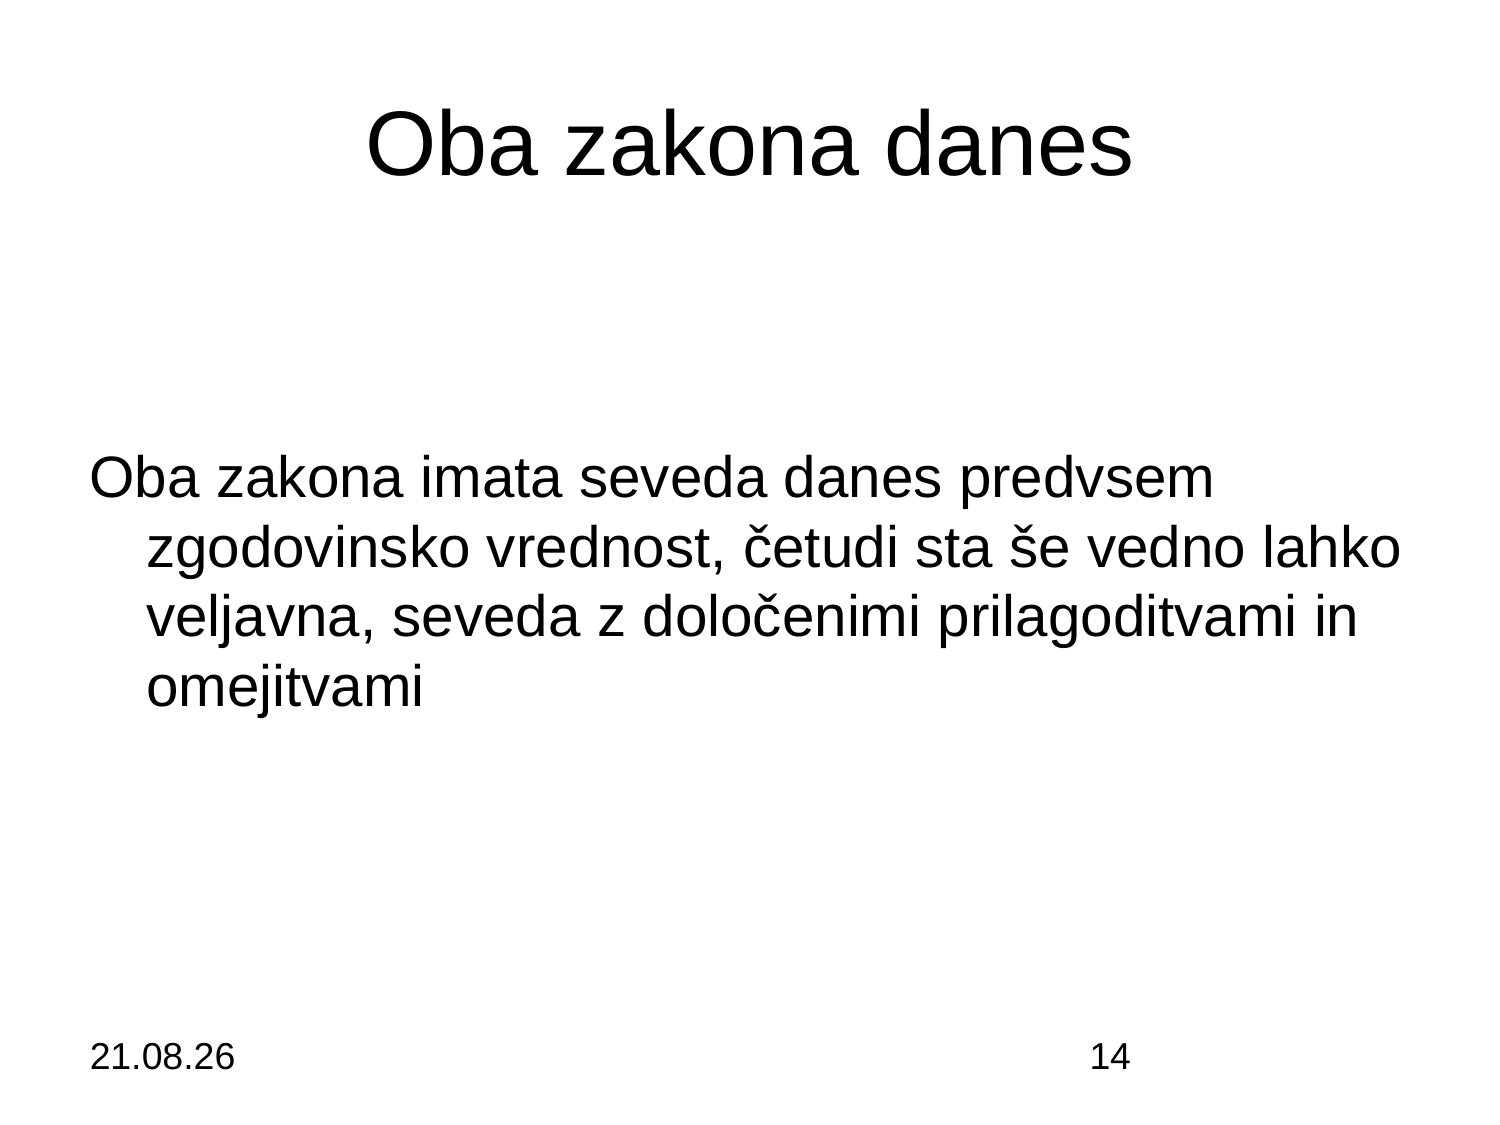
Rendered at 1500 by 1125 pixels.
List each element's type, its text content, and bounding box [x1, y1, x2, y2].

list Oba zakona imata seveda danes predvsem zgodovinsko vrednost, četudi sta še vedno lahko veljavna, seveda z določenimi prilagoditvami in omejitvami [75, 262, 1426, 1006]
title Oba zakona danes [75, 45, 1426, 233]
